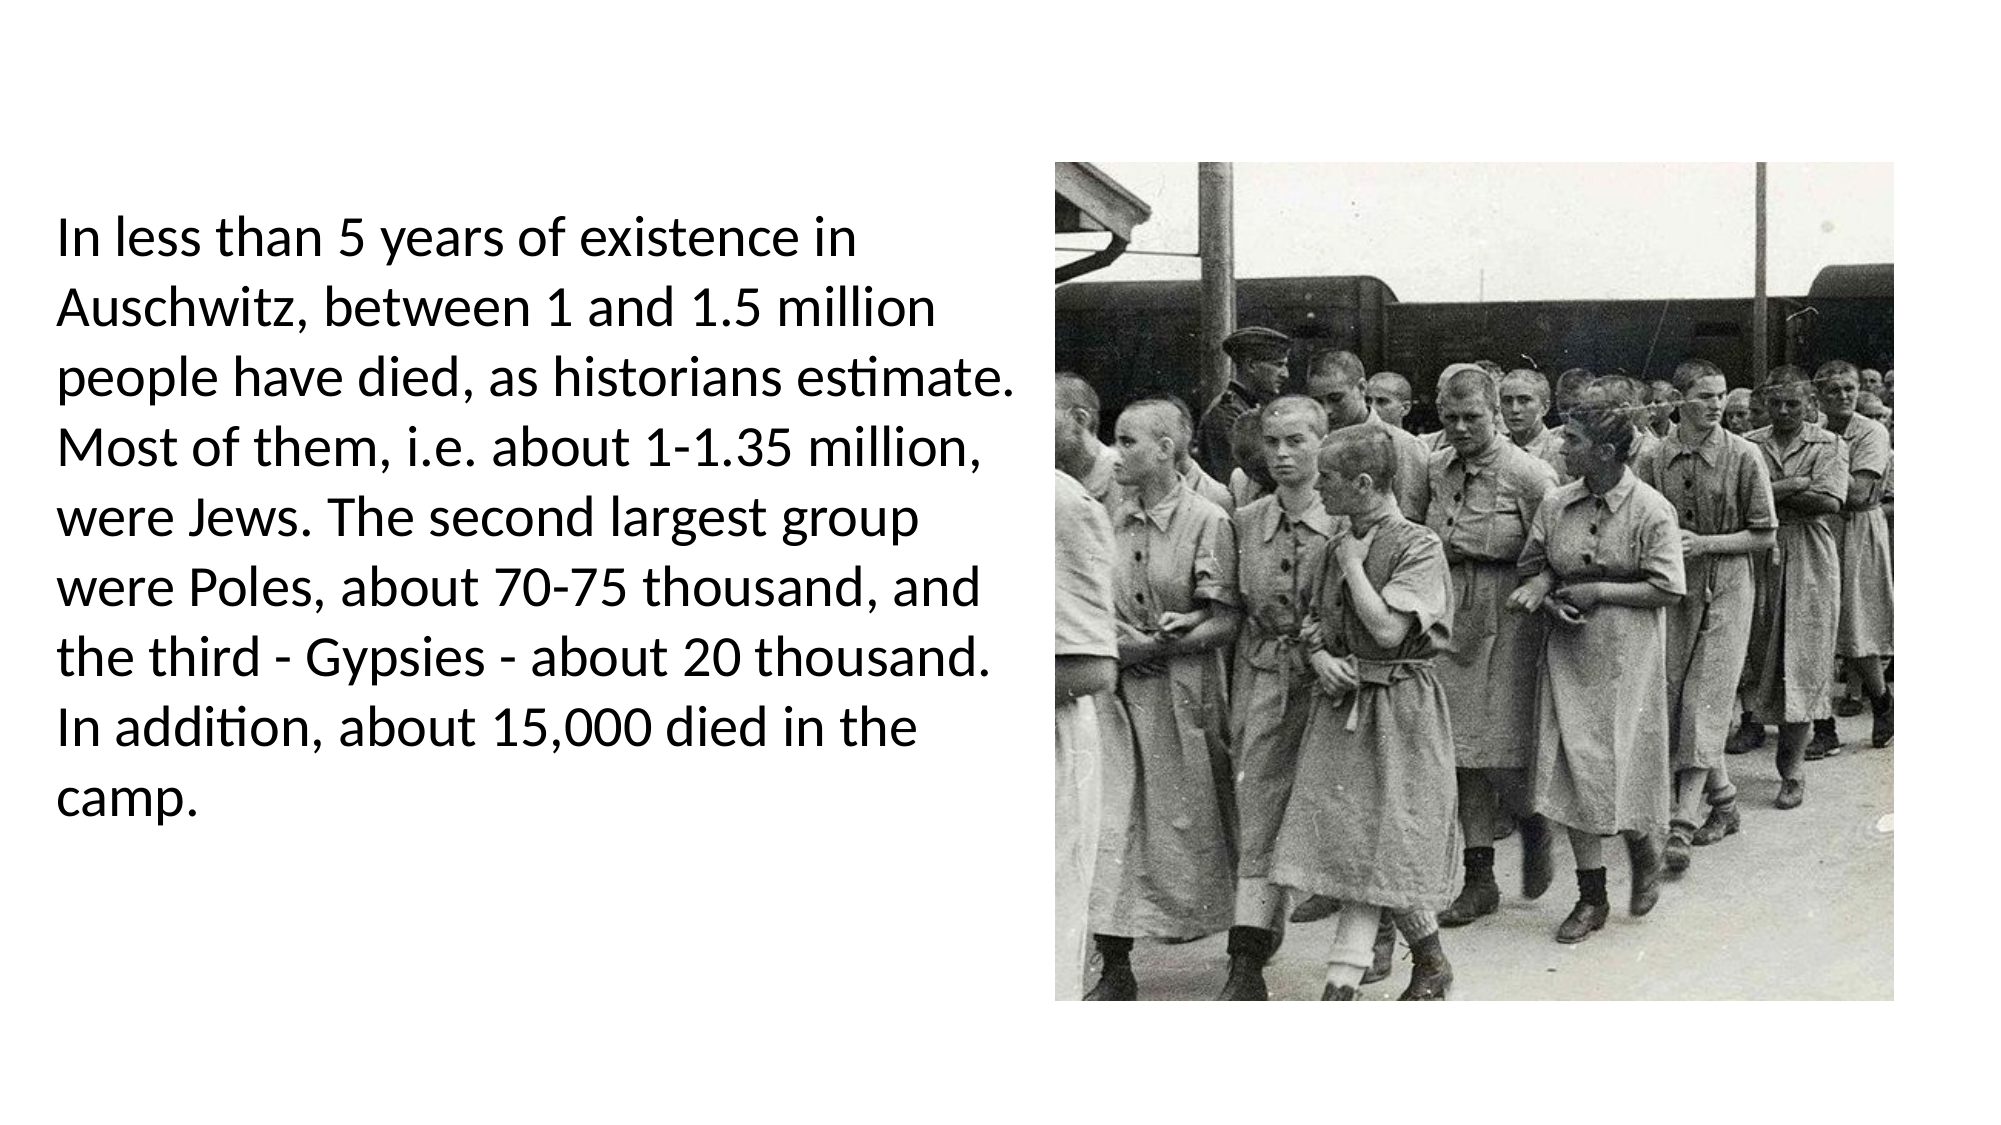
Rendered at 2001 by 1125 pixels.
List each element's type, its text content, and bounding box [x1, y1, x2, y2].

picture [1055, 162, 1894, 1001]
text_box In less than 5 years of existence in Auschwitz, between 1 and 1.5 million people have died, as historians estimate. Most of them, i.e. about 1-1.35 million, were Jews. The second largest group were Poles, about 70-75 thousand, and the third - Gypsies - about 20 thousand. In addition, about 15,000 died in the camp. [41, 190, 1042, 836]
